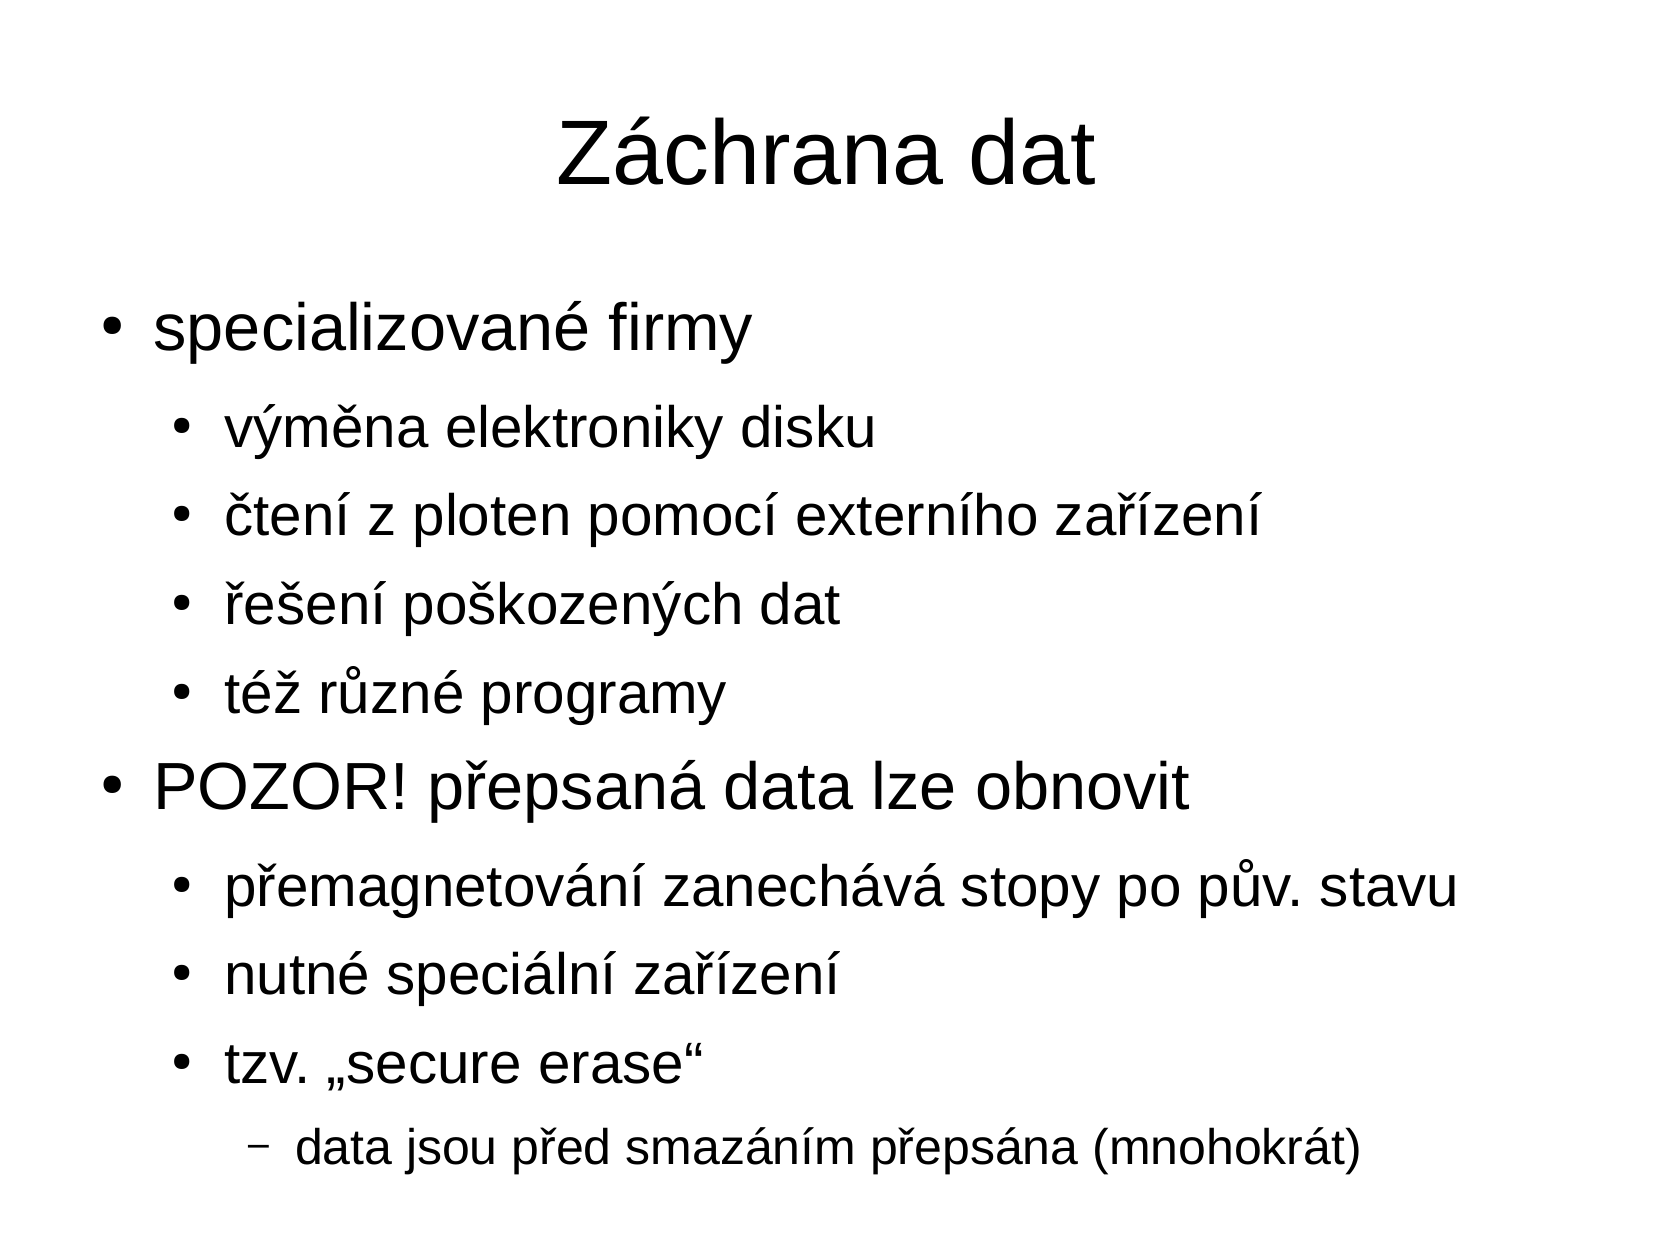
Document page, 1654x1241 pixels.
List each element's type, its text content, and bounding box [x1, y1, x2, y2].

title Záchrana dat [82, 56, 1571, 250]
list specializované firmy výměna elektroniky disku čtení z ploten pomocí externího zařízení řešení poškozených dat též různé programy POZOR! přepsaná data lze obnovit přemagnetování zanechává stopy po pův. stavu nutné speciální zařízení tzv. „secure erase“ data jsou před smazáním přepsána (mnohokrát) [82, 290, 1571, 1176]
